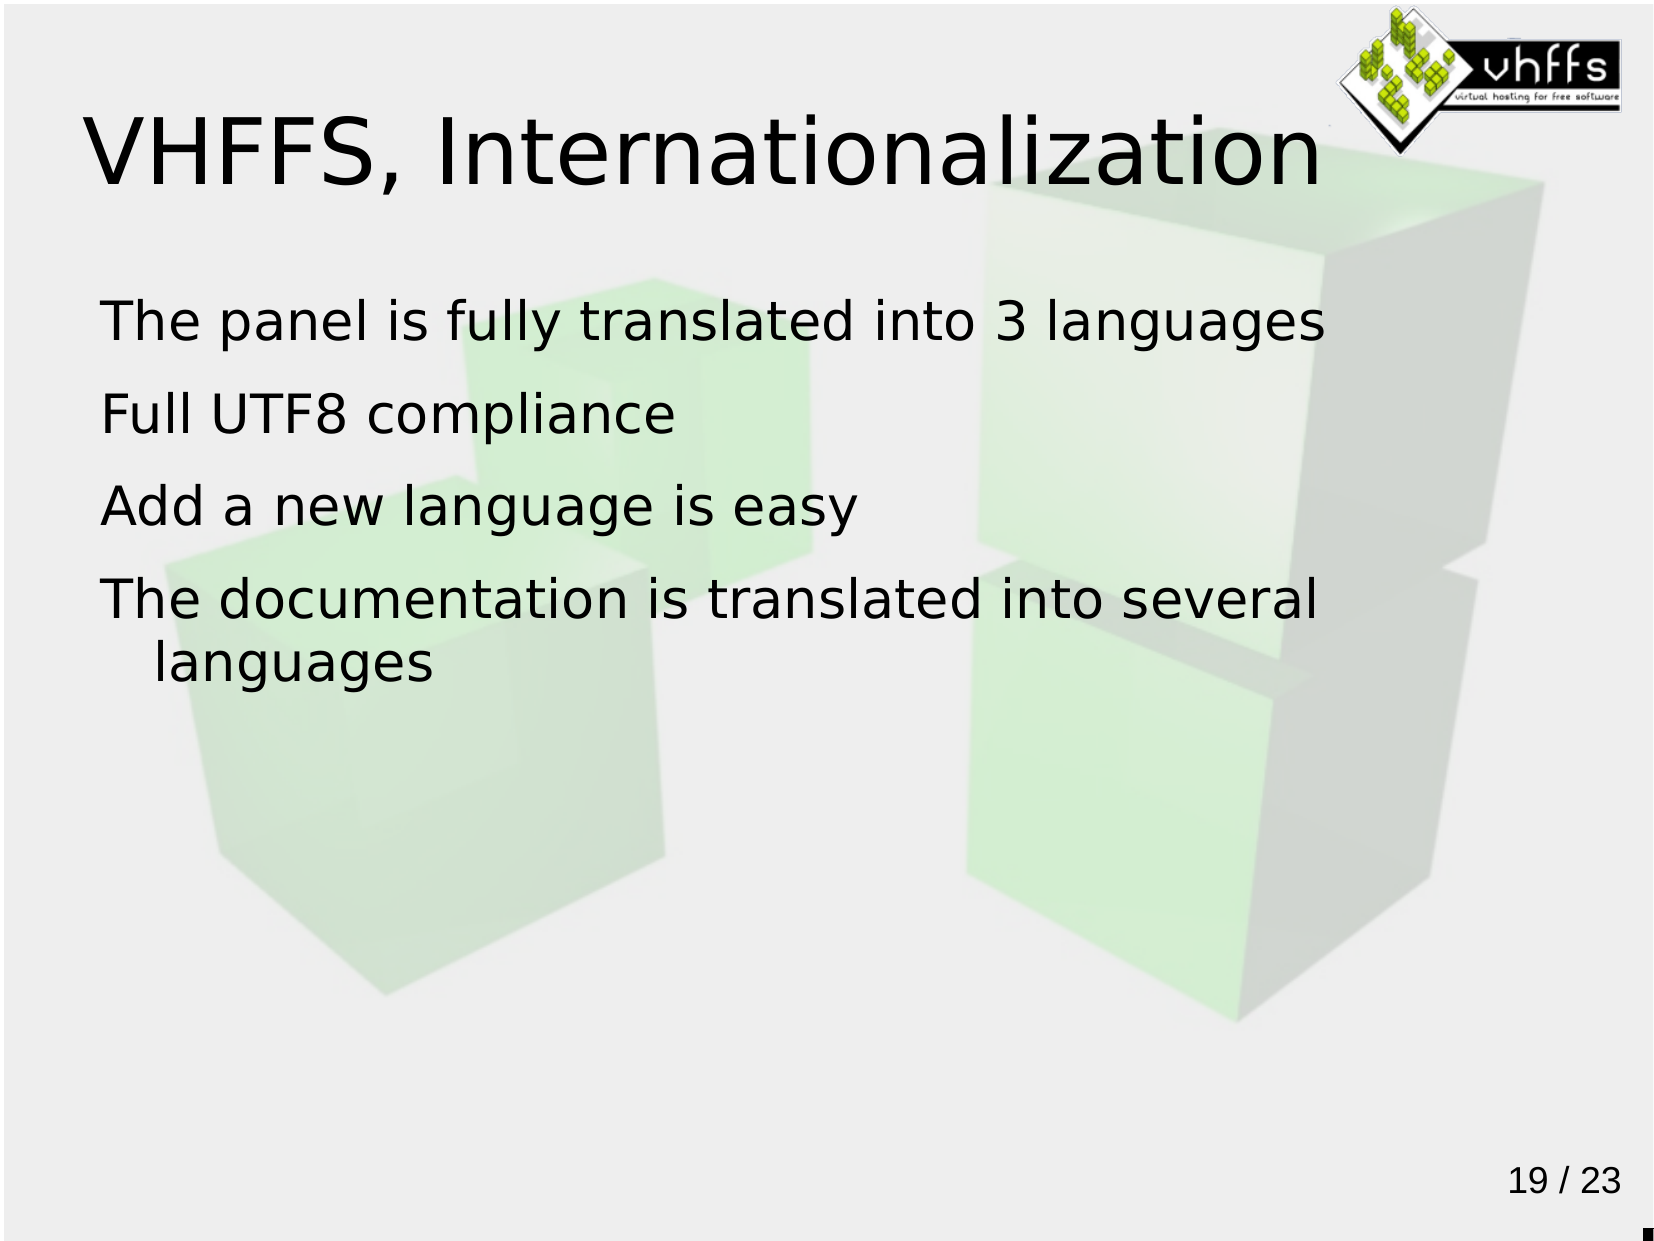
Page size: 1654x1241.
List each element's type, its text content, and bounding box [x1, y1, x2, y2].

picture [4, 0, 1654, 1241]
text_box <numéro> / 23 [1314, 1151, 1637, 1225]
list The panel is fully translated into 3 languages Full UTF8 compliance Add a new language is easy The documentation is translated into several languages [82, 290, 1571, 1094]
text_box [1643, 1228, 1654, 1241]
title VHFFS, Internationalization [82, 49, 1571, 257]
